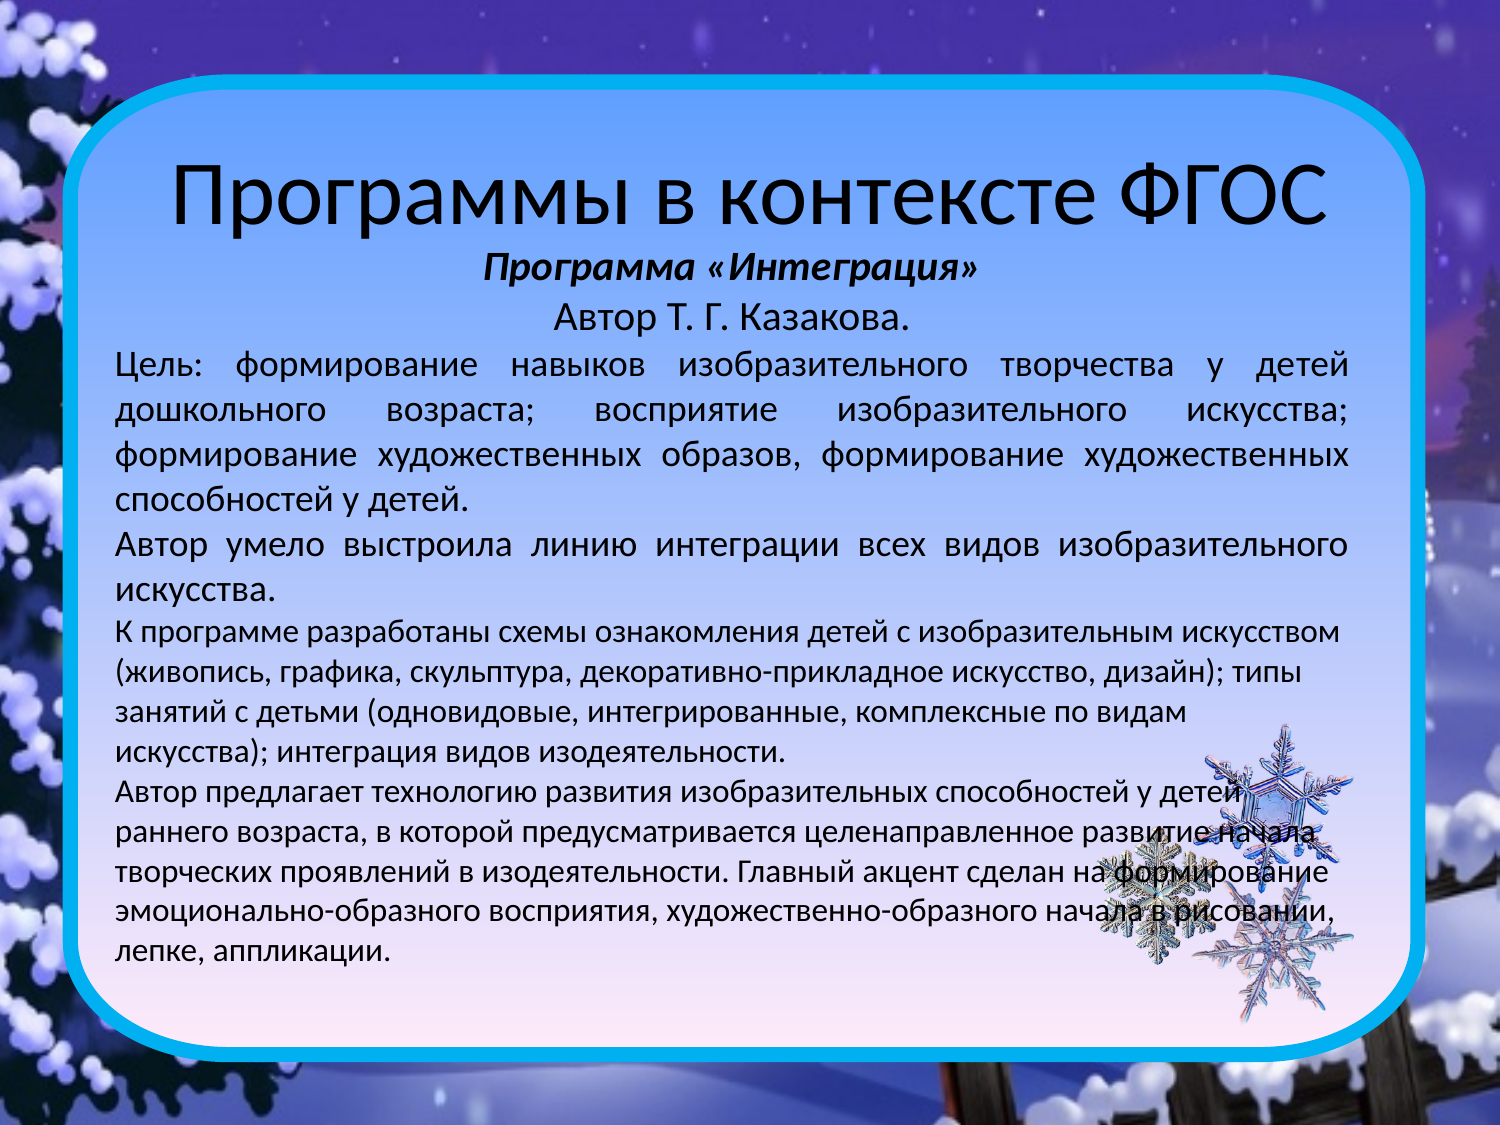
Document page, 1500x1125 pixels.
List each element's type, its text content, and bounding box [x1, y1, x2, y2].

subtitle Программа «Интеграция» Автор Т. Г. Казакова. Цель: формирование навыков изобразительного творчества у де­тей дошкольного возраста; восприятие изобразительного искусства; формирование художественных образов, формирование художествен­ных способностей у детей. Автор умело выстроила линию интеграции всех видов изобразительного искусства. К программе разработаны схемы ознакомления детей с изобразительным искусством (живопись, графика, скульптура, декоративно-прикладное искусство, дизайн); типы занятий с детьми (одновидовые, интегрированные, комплексные по видам искусства); интеграция видов изодеятельности. Автор предлагает технологию развития изобразительных способностей у детей раннего возраста, в которой предусматривается целенаправленное развитие начала творческих проявлений в изодеятельности. Главный акцент сделан на формирование эмоционально-образного восприятия, художественно-образного начала в рисовании, лепке, аппликации. [100, 231, 1365, 1024]
picture [0, 0, 1500, 1125]
title Программы в контексте ФГОС [112, 125, 1388, 338]
